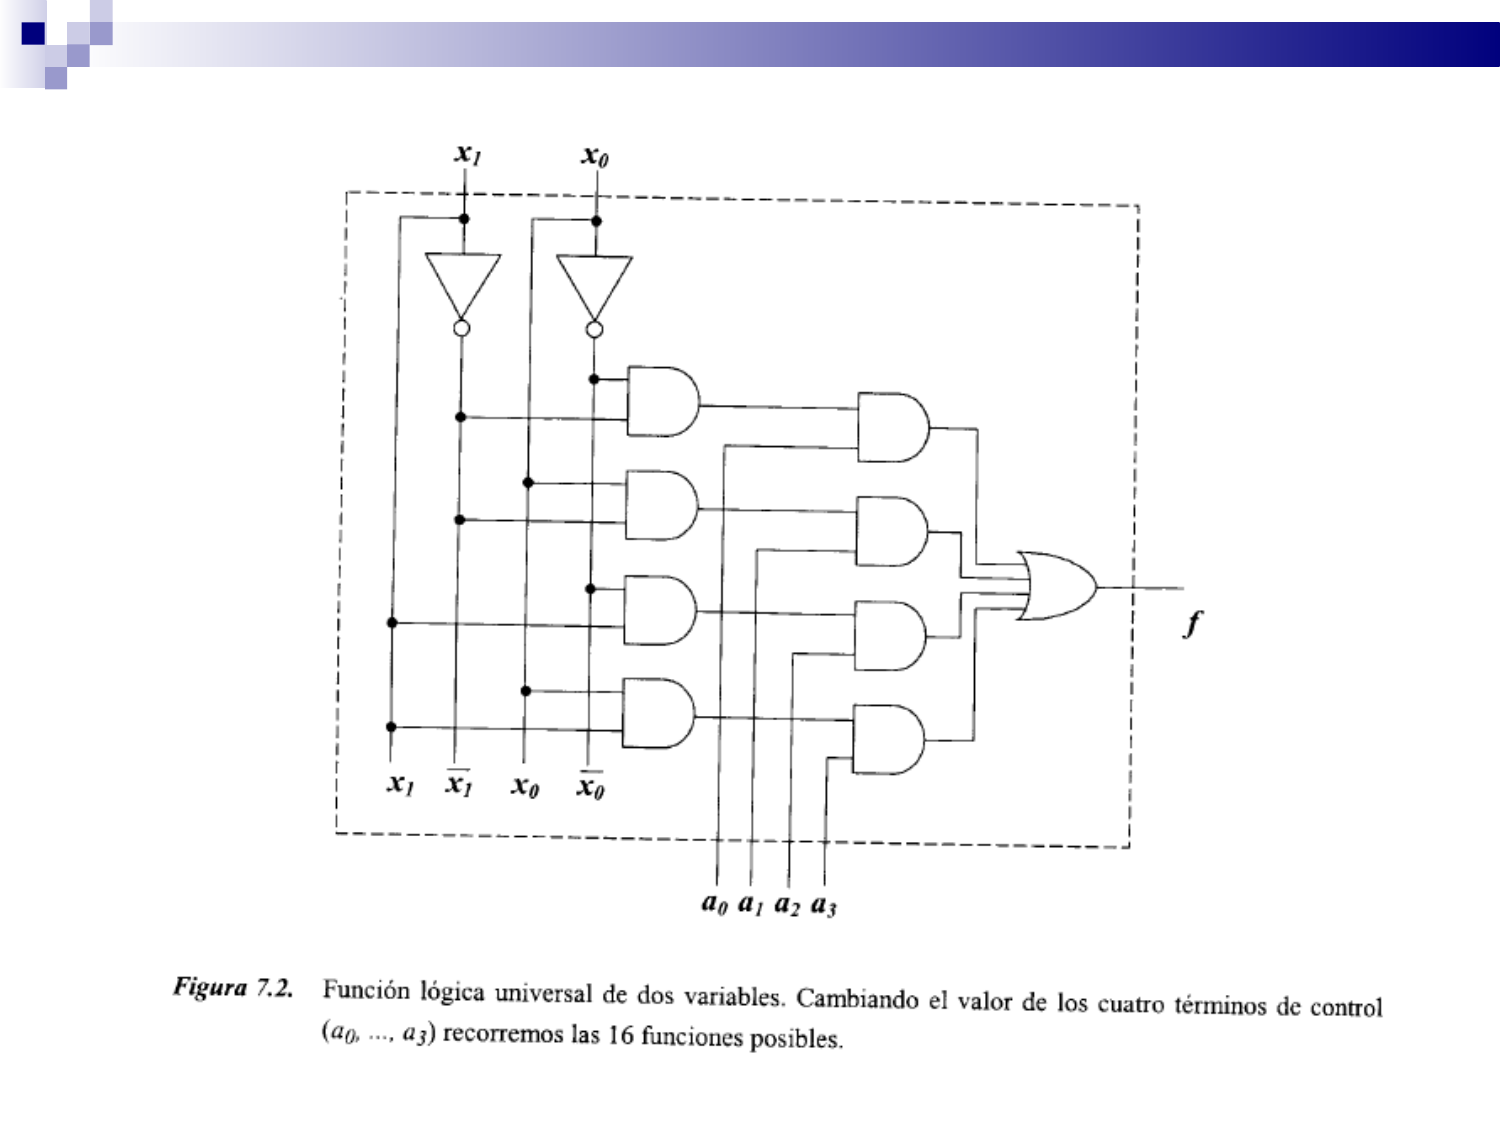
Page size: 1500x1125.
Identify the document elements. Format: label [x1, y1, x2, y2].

picture [171, 78, 1410, 1073]
